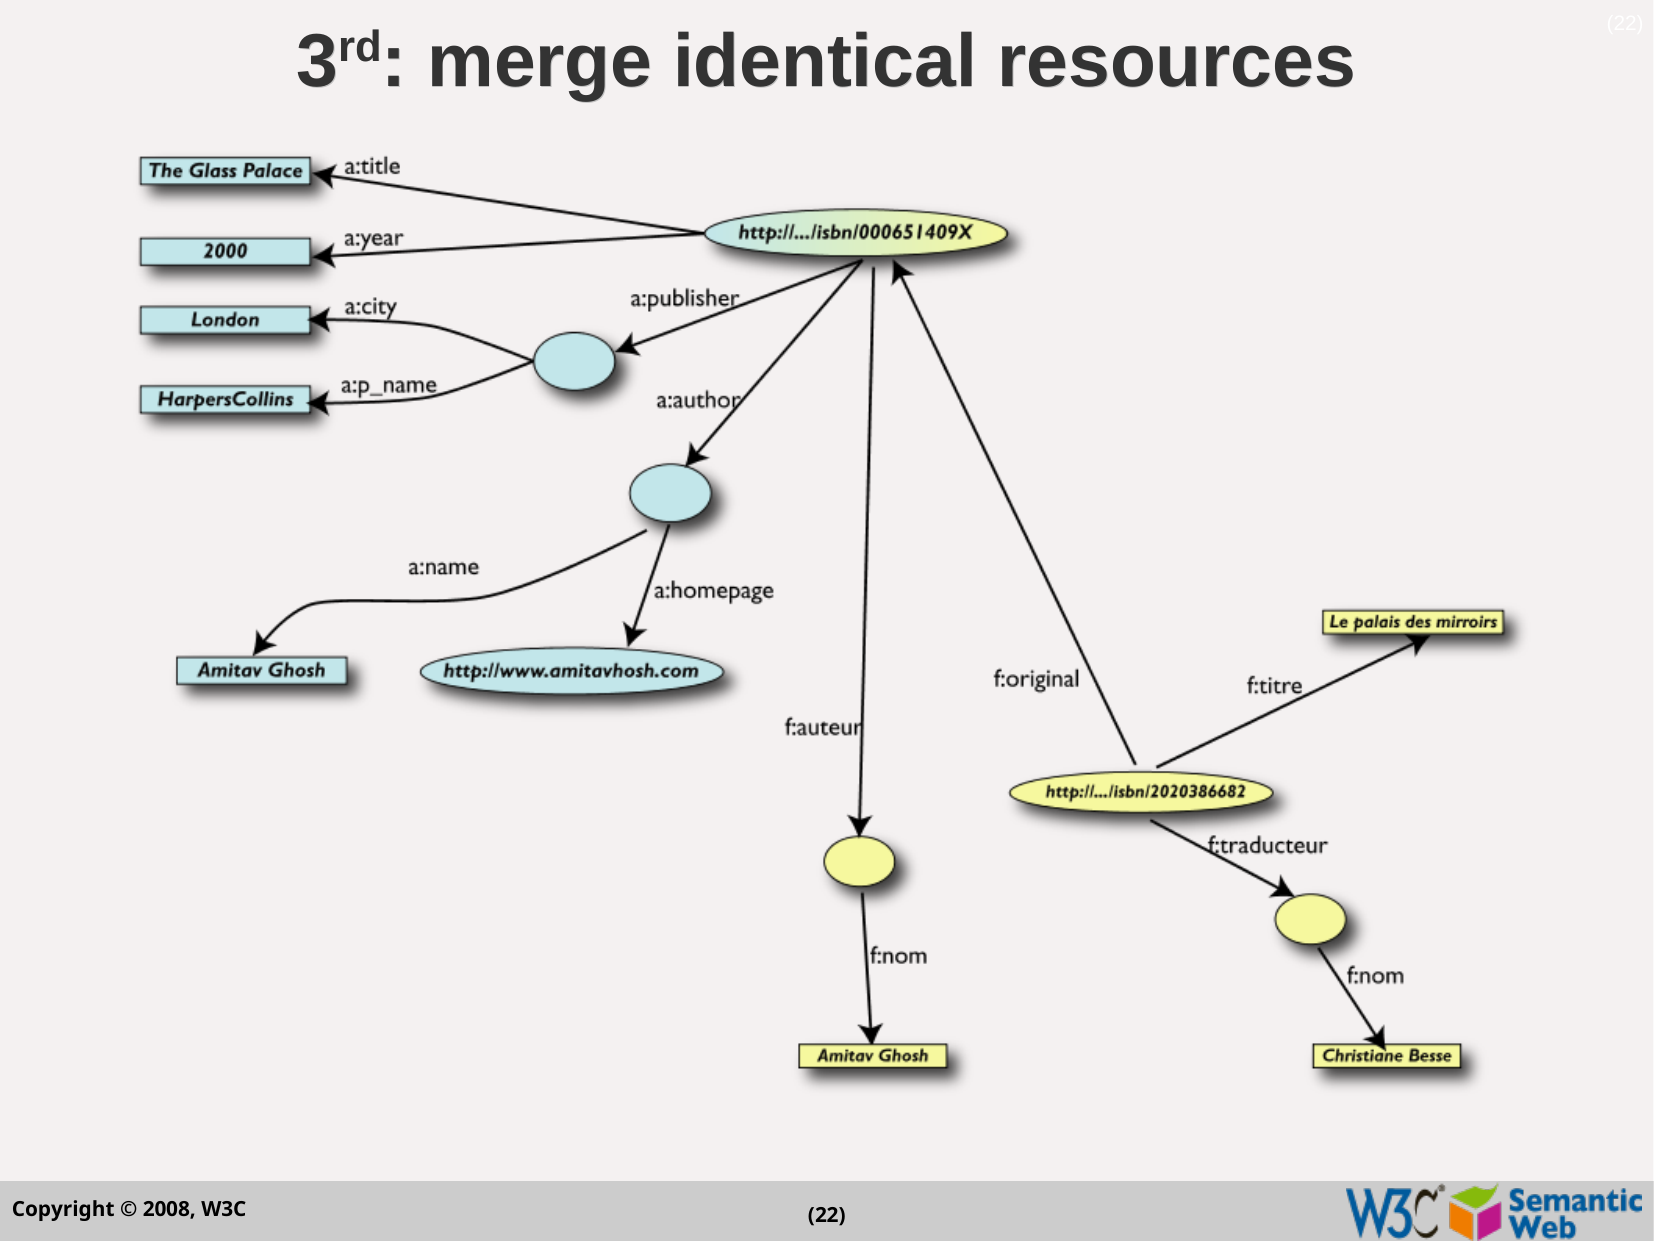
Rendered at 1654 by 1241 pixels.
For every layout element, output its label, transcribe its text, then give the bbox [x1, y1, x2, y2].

picture [128, 146, 1535, 1100]
picture [1346, 1181, 1642, 1241]
title 3rd: merge identical resources [0, 0, 1654, 119]
